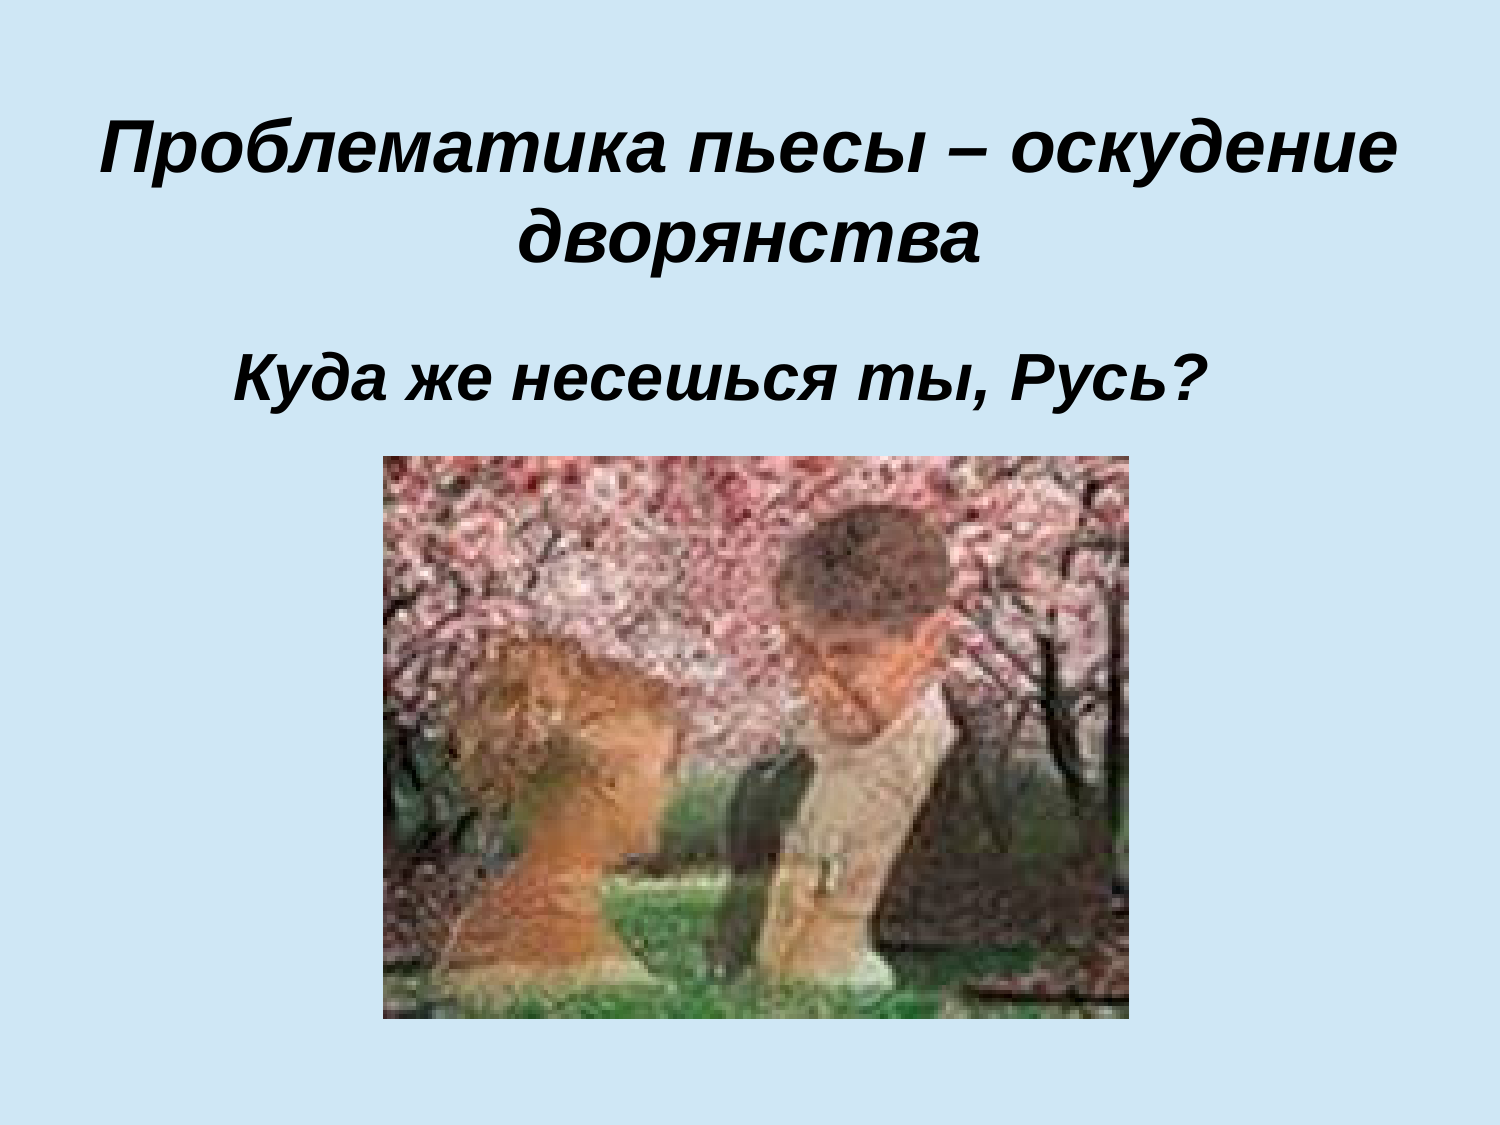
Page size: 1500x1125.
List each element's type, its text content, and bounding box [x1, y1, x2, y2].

picture [383, 456, 1129, 1019]
title Проблематика пьесы – оскудение дворянства [75, 90, 1425, 233]
list Куда же несешься ты, Русь? [218, 326, 1270, 492]
